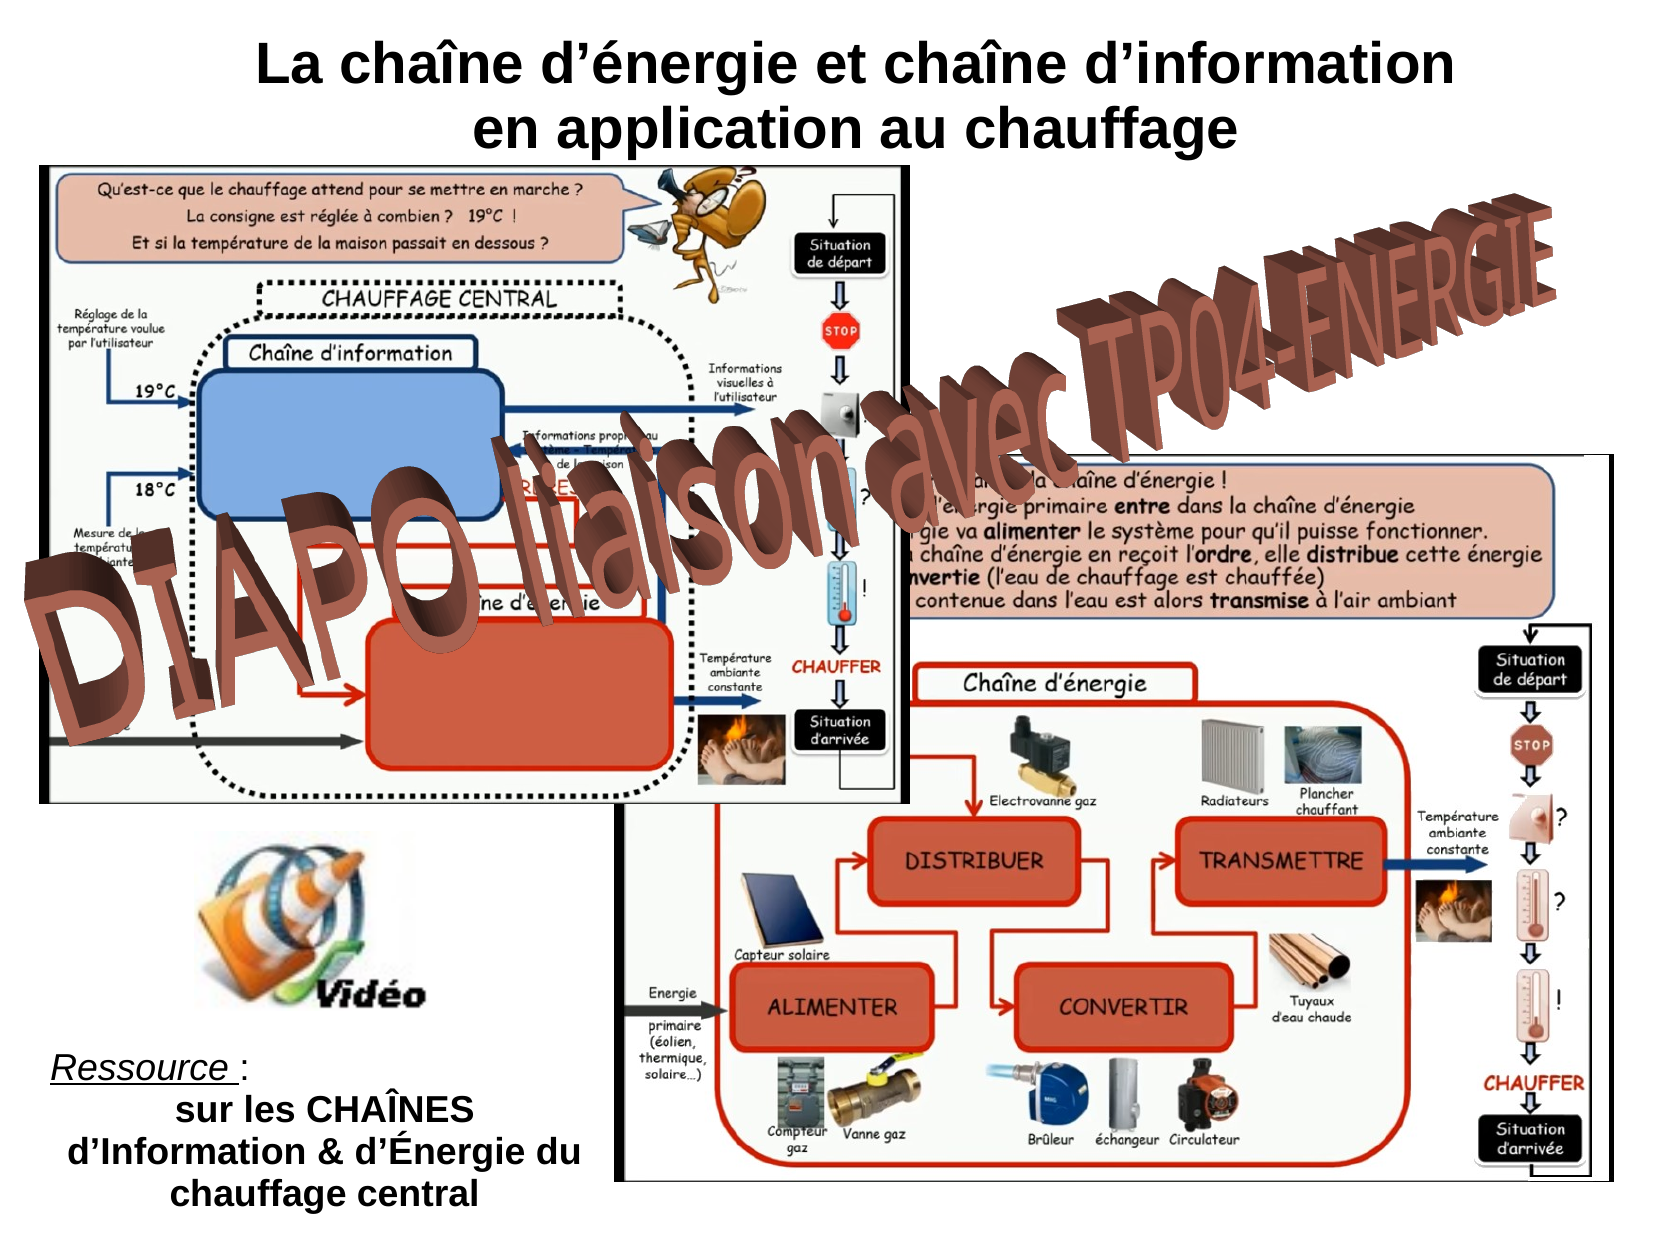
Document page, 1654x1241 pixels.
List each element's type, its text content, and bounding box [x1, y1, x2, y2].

picture [194, 831, 429, 1011]
picture [56, 607, 124, 684]
picture [39, 165, 1614, 1182]
text_box Ressource : sur les CHAÎNES d’Information & d’Énergie du chauffage central [35, 1039, 615, 1223]
text_box La chaîne d’énergie et chaîne d’information en application au chauffage [165, 23, 1548, 169]
